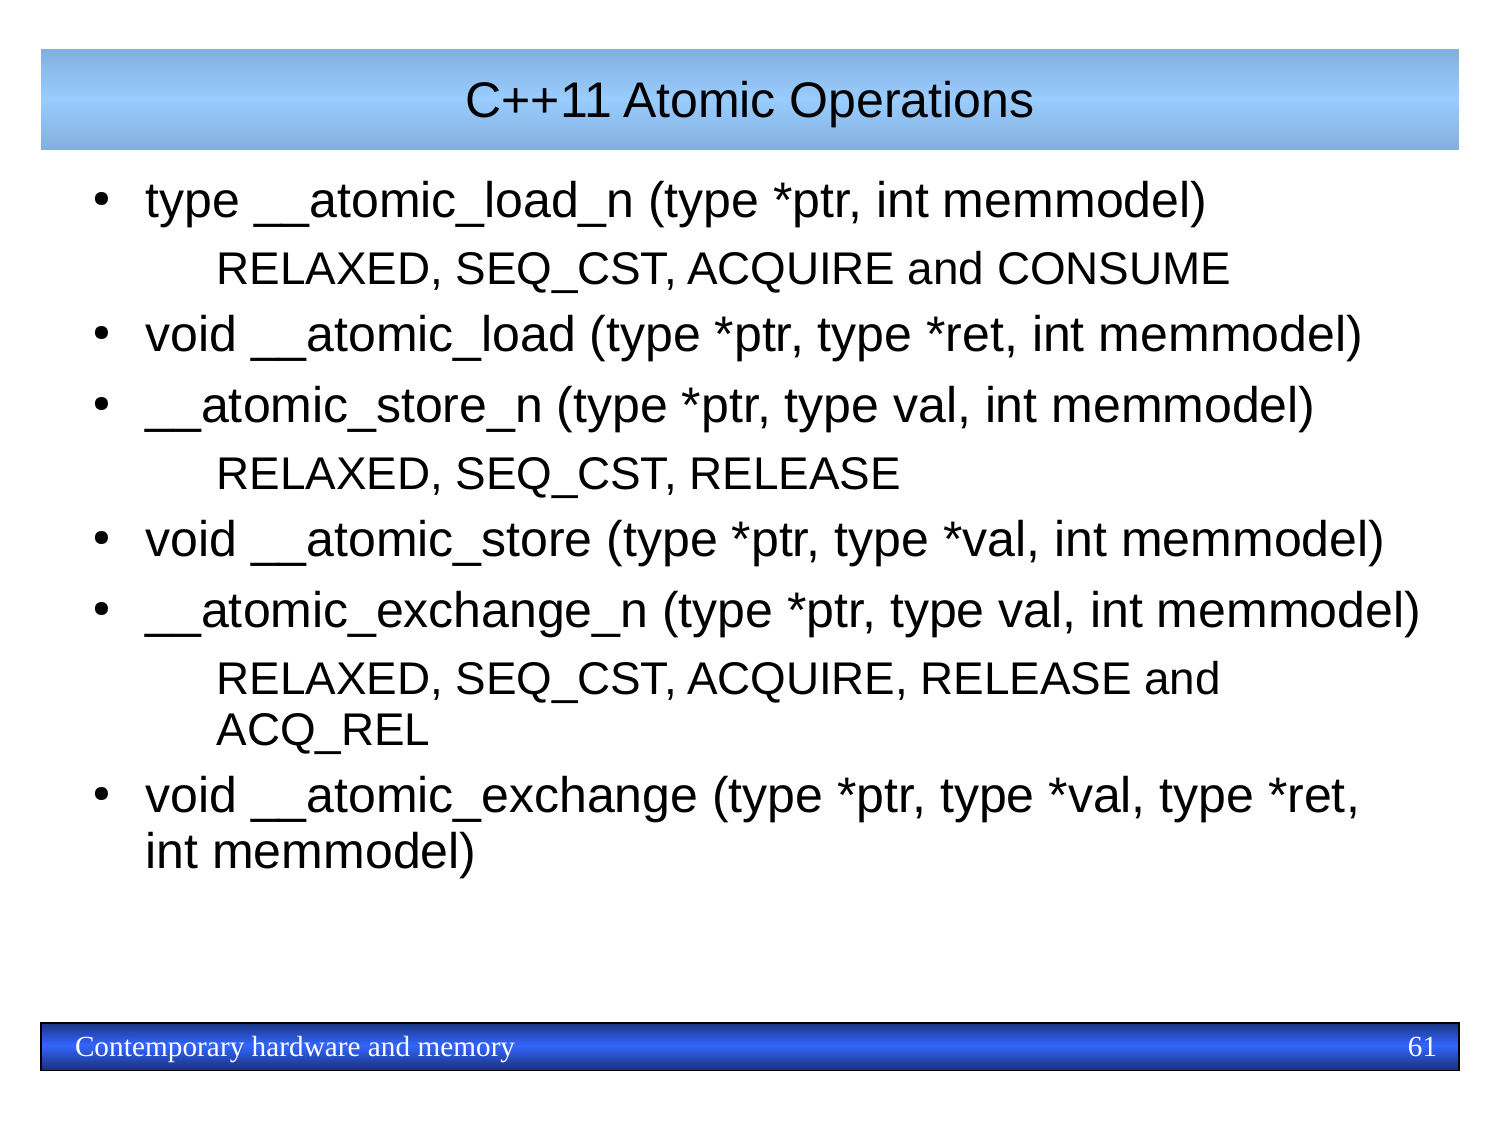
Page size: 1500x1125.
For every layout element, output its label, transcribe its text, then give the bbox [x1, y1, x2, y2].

title C++11 Atomic Operations [41, 49, 1459, 150]
list type __atomic_load_n (type *ptr, int memmodel) RELAXED, SEQ_CST, ACQUIRE and CONSUME void __atomic_load (type *ptr, type *ret, int memmodel) __atomic_store_n (type *ptr, type val, int memmodel) RELAXED, SEQ_CST, RELEASE void __atomic_store (type *ptr, type *val, int memmodel) __atomic_exchange_n (type *ptr, type val, int memmodel) RELAXED, SEQ_CST, ACQUIRE, RELEASE and ACQ_REL void __atomic_exchange (type *ptr, type *val, type *ret, int memmodel) [75, 172, 1426, 1000]
